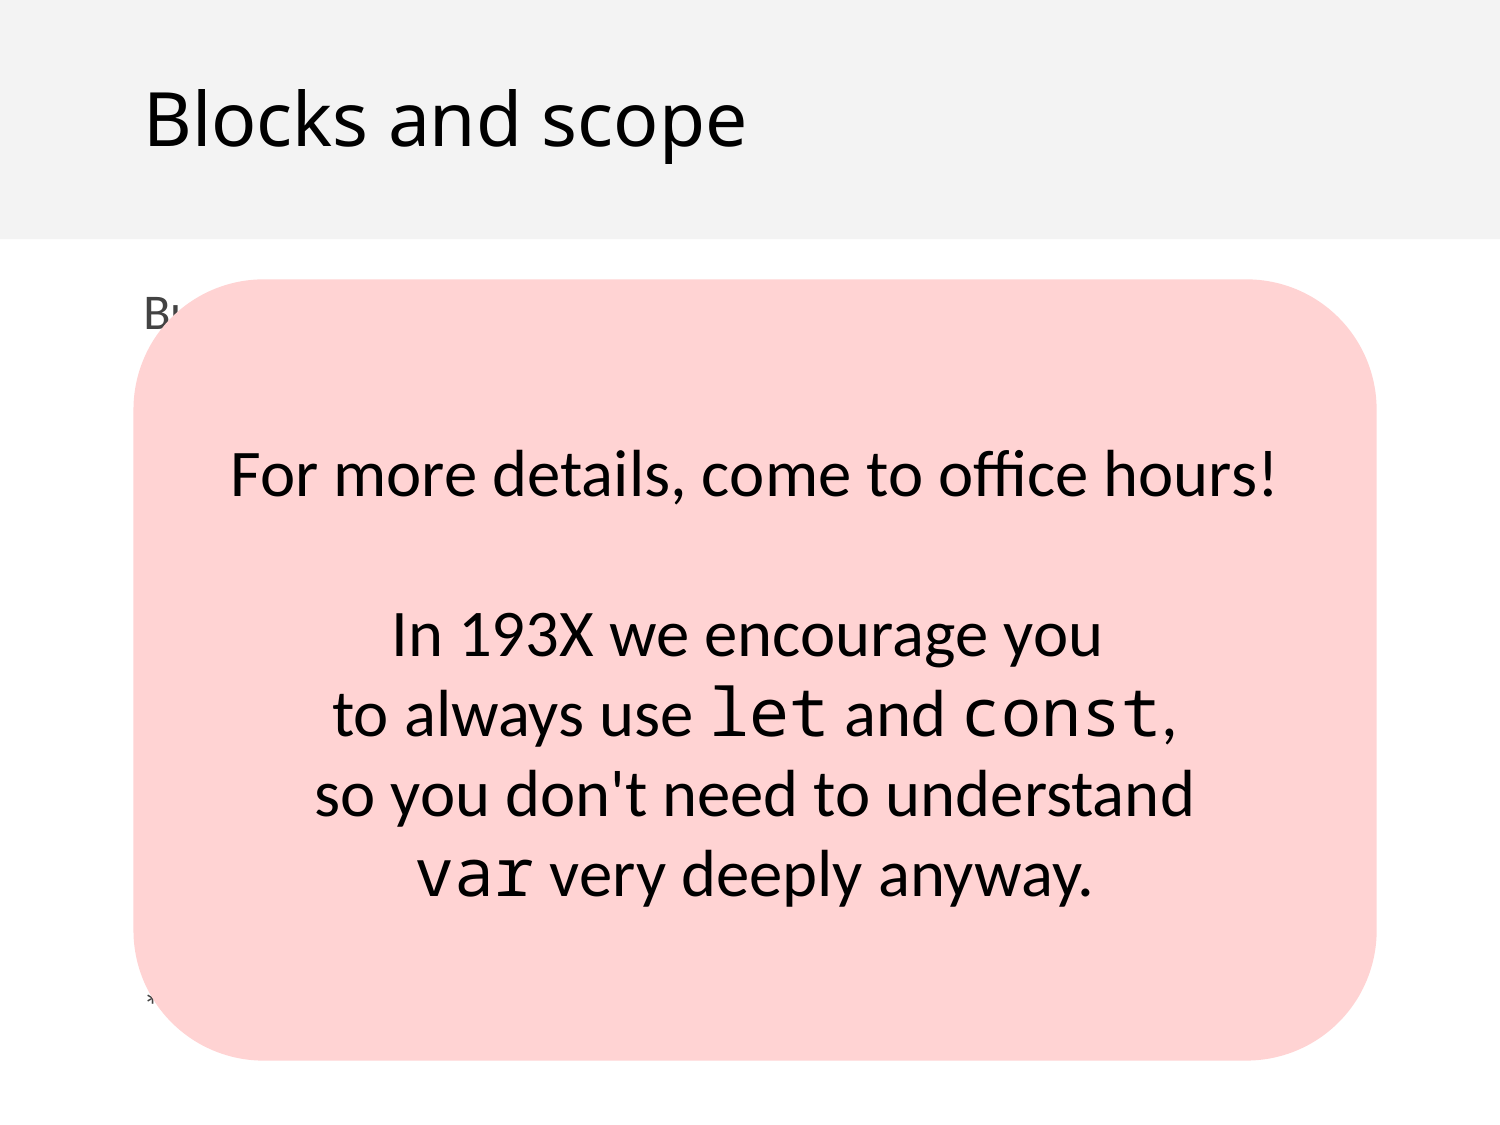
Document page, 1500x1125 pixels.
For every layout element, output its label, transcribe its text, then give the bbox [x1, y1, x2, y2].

list But if you use var, the variable exists for the entirety of the function, completely independent of blocks: if (...) { var x = 5; ... } // x is 5 here This is the same behavior as Python, which also has function scope. * Note that variable hoisting and function scope are not the same thing, either. [128, 255, 1372, 1103]
title Blocks and scope [128, 56, 1372, 183]
text_box For more details, come to office hours! In 193X we encourage you to always use let and const, so you don't need to understand var very deeply anyway. [133, 279, 1377, 1061]
